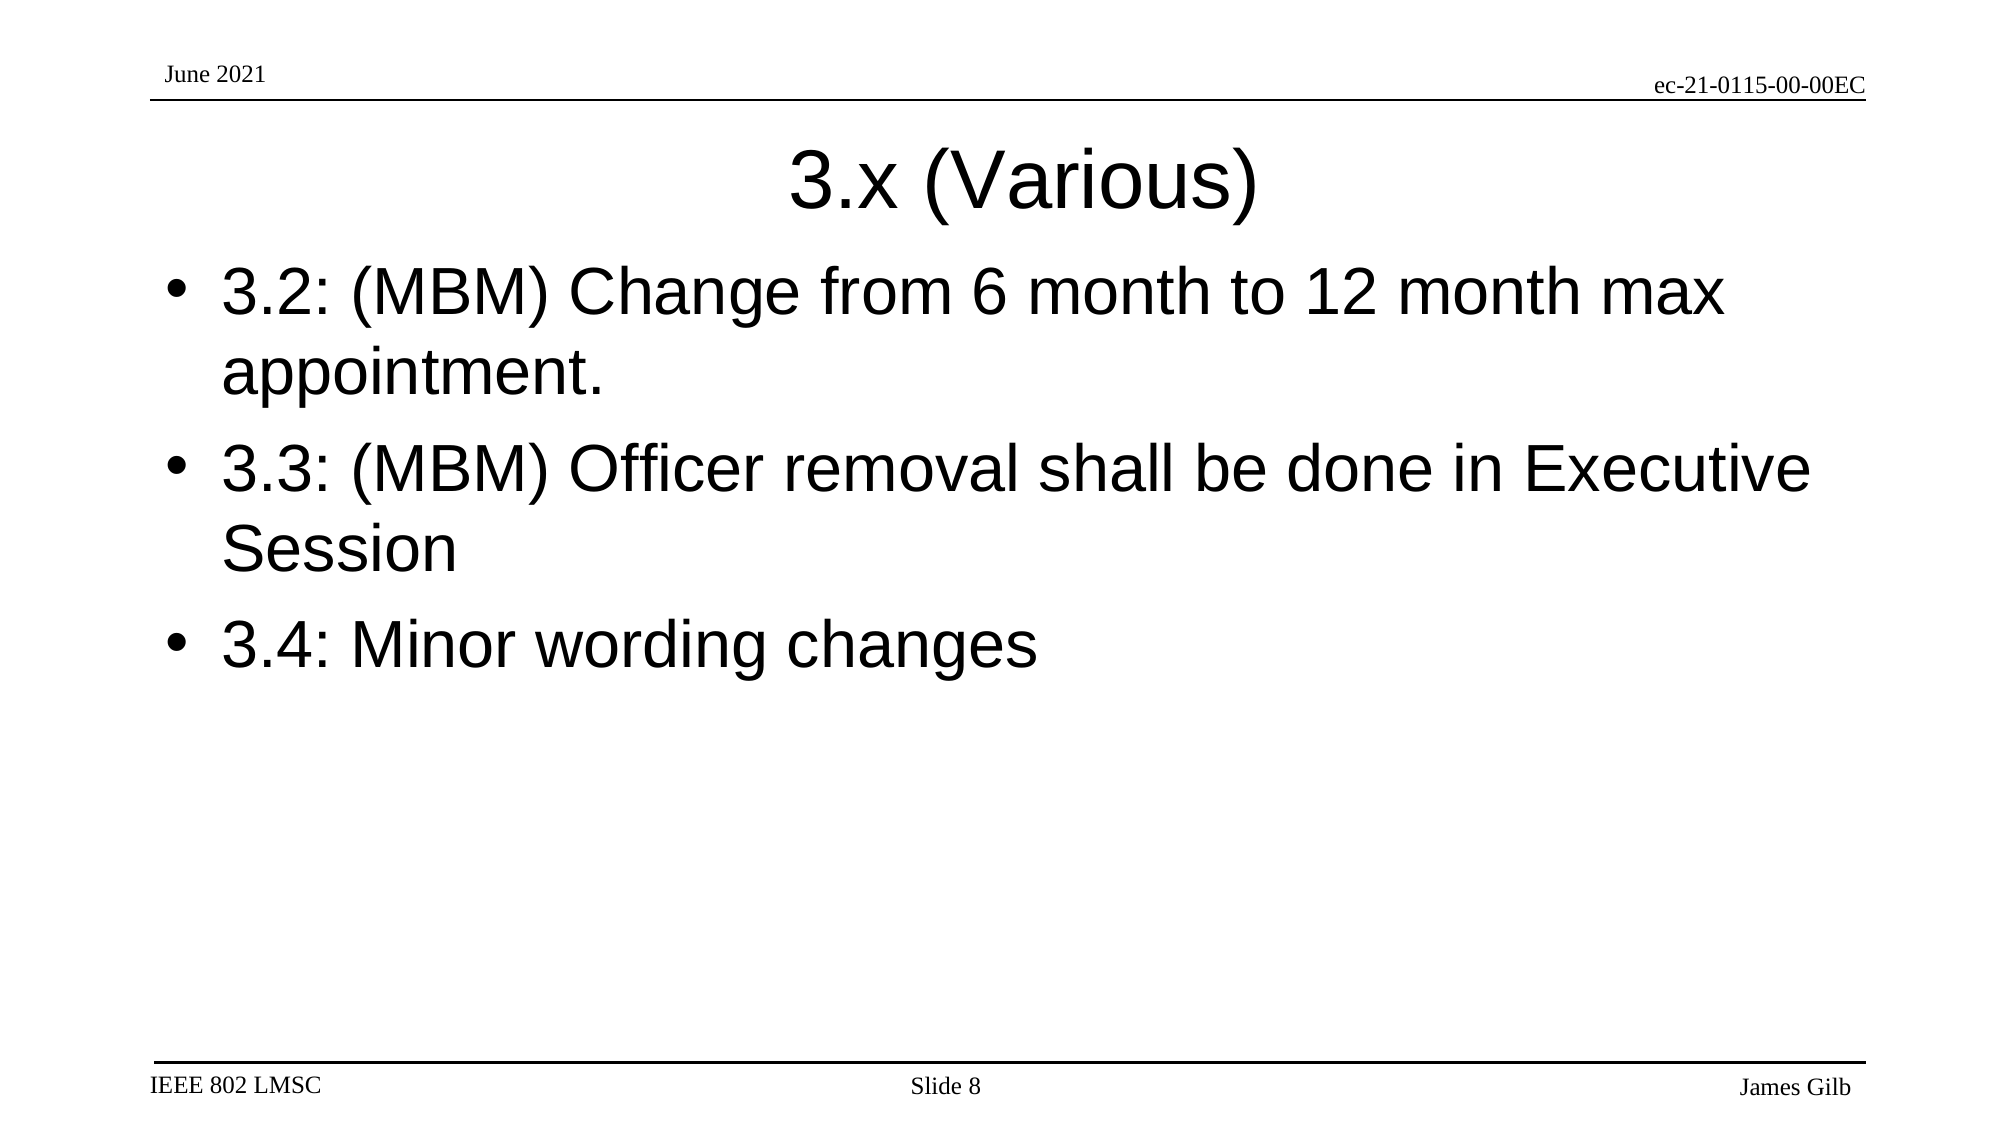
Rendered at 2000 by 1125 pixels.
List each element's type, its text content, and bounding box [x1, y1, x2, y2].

title 3.x (Various) [149, 112, 1900, 238]
list 3.2: (MBM) Change from 6 month to 12 month max appointment. 3.3: (MBM) Officer removal shall be done in Executive Session 3.4: Minor wording changes [149, 239, 1900, 1051]
